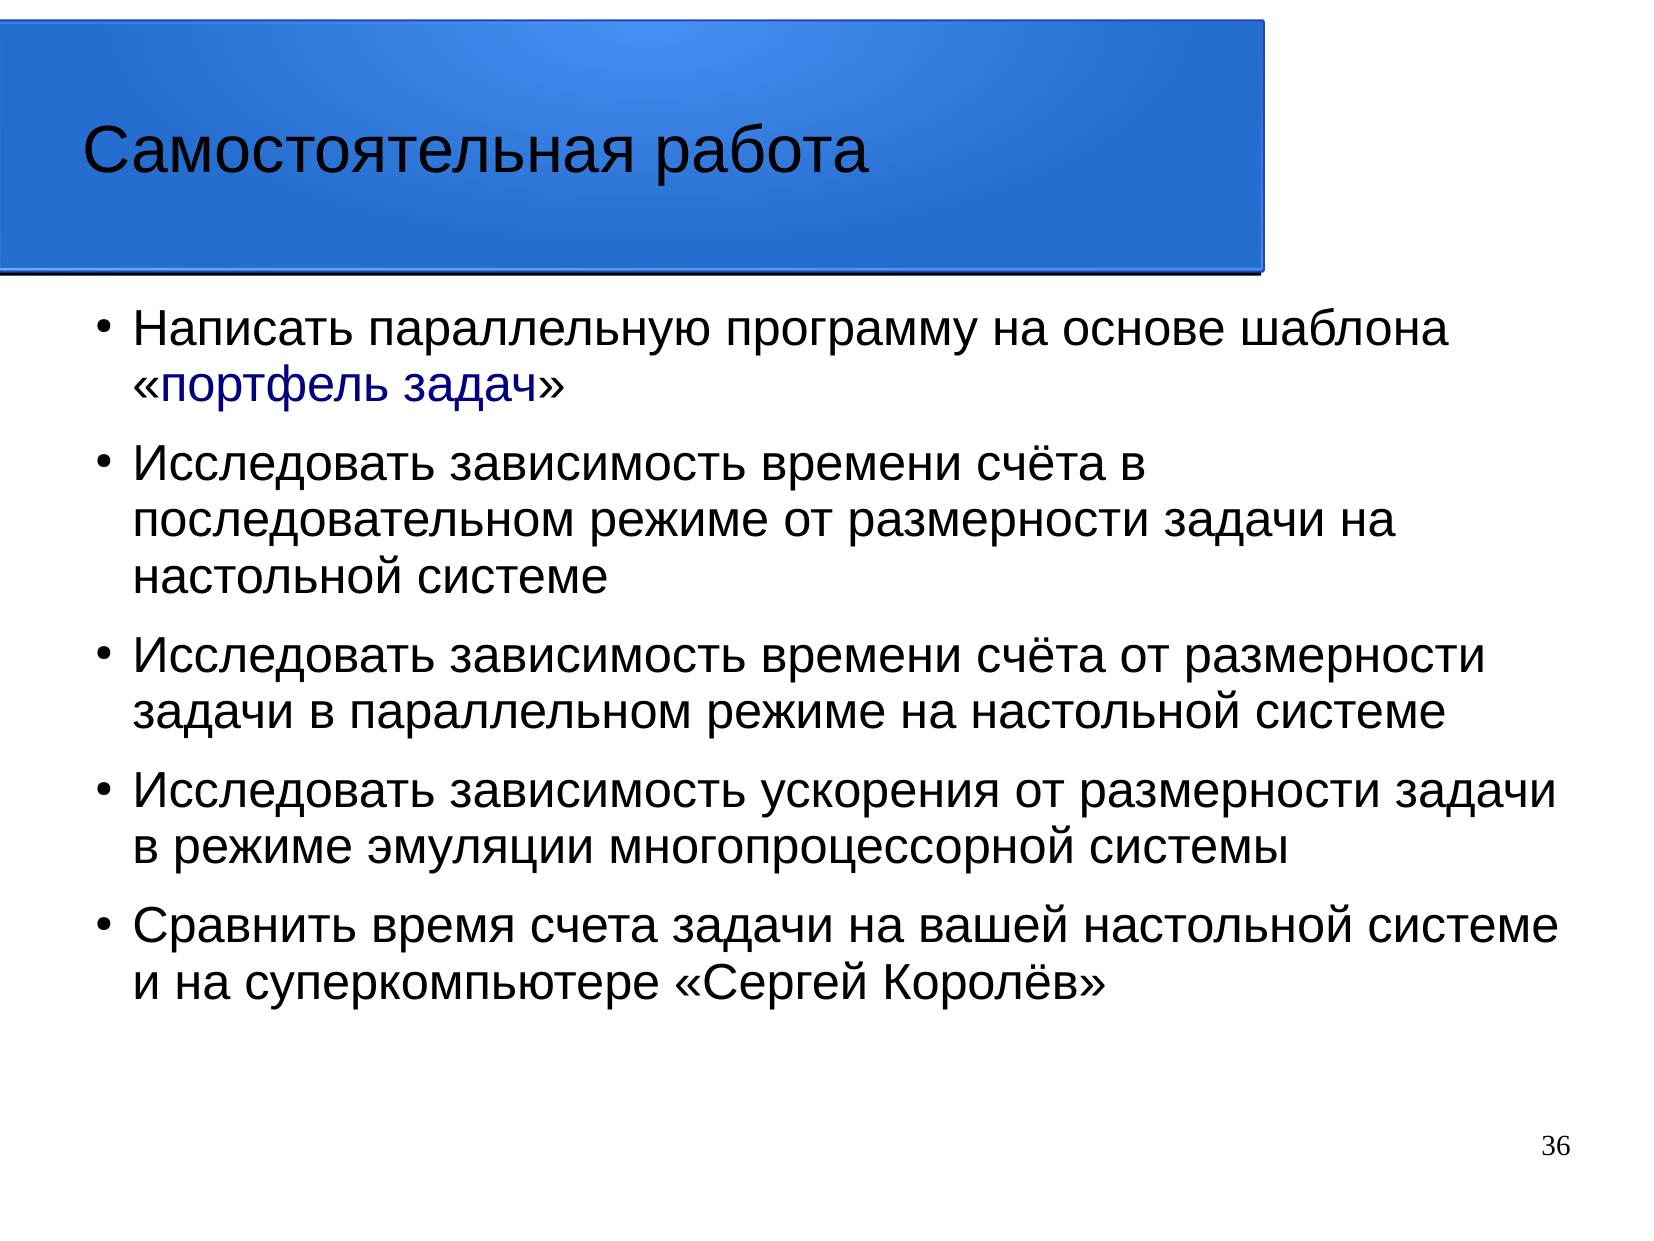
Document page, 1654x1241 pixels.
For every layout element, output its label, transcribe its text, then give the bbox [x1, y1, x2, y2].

list Написать параллельную программу на основе шаблона «портфель задач» Исследовать зависимость времени счёта в последовательном режиме от размерности задачи на настольной системе Исследовать зависимость времени счёта от размерности задачи в параллельном режиме на настольной системе Исследовать зависимость ускорения от размерности задачи в режиме эмуляции многопроцессорной системы Сравнить время счета задачи на вашей настольной системе и на суперкомпьютере «Сергей Королёв» [82, 299, 1571, 1019]
title Самостоятельная работа [82, 47, 1235, 252]
